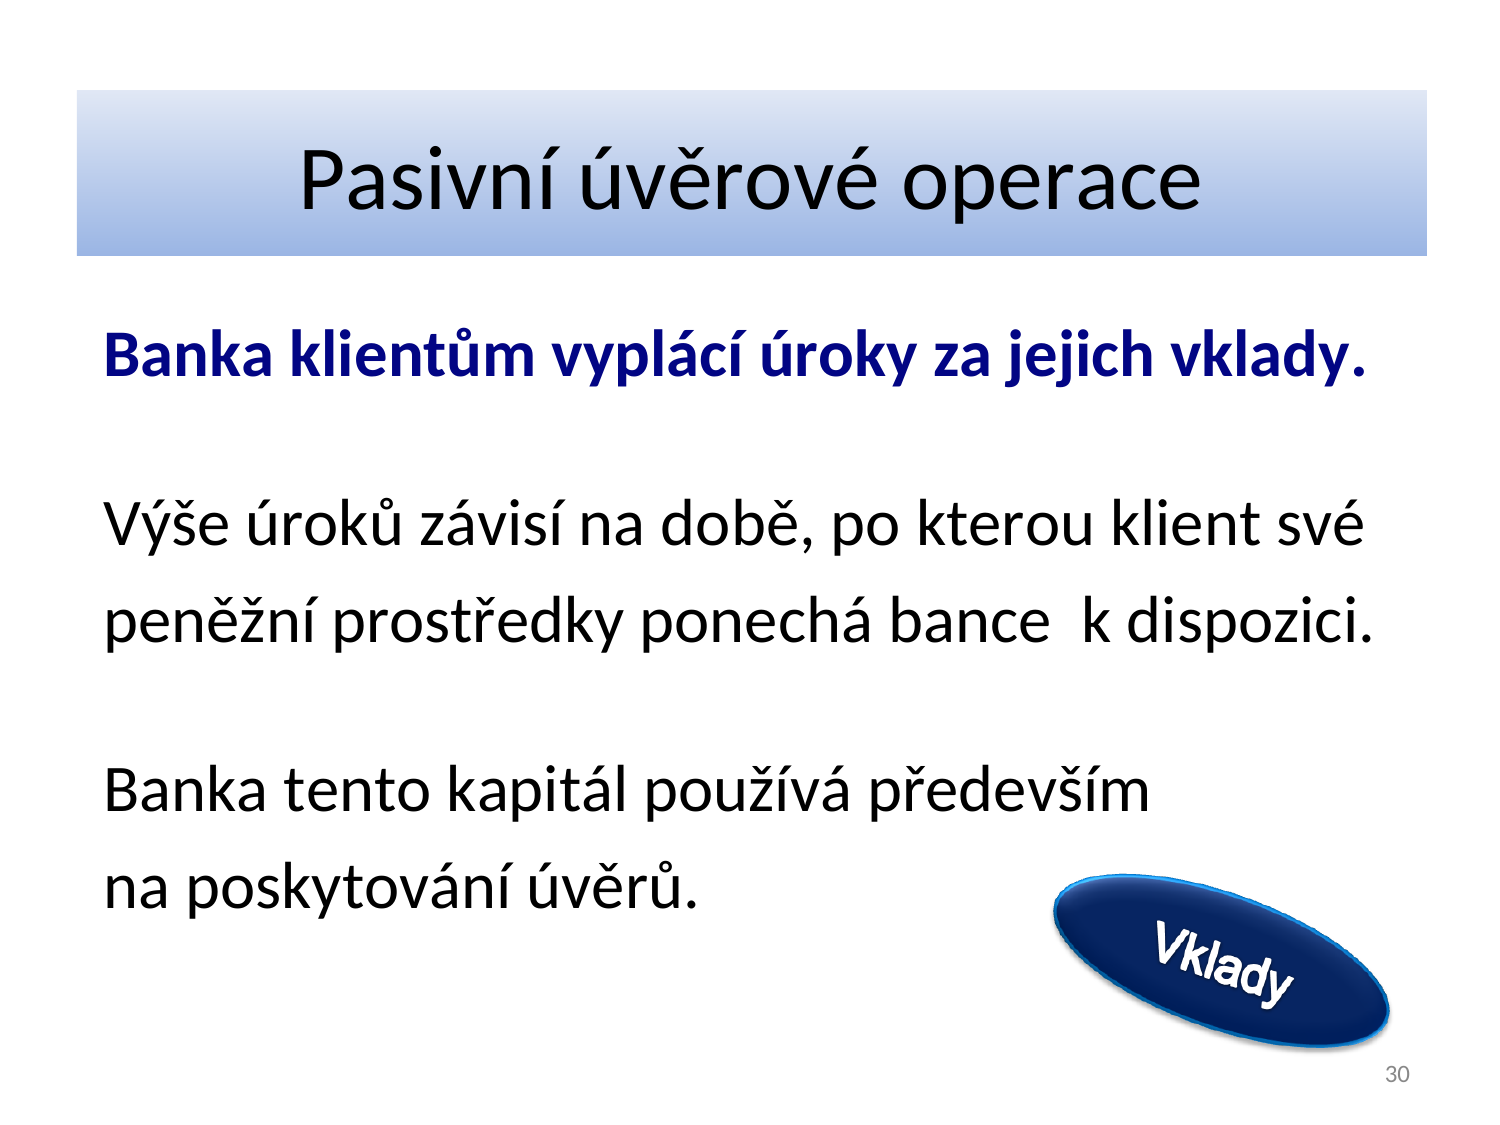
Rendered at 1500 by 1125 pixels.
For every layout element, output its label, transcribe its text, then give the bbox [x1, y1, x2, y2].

title Pasivní úvěrové operace [76, 90, 1427, 256]
picture [1045, 869, 1397, 1060]
text_box <číslo> [1074, 1042, 1426, 1103]
list Banka klientům vyplácí úroky za jejich vklady. Výše úroků závisí na době, po kterou klient své peněžní prostředky ponechá bance k dispozici. Banka tento kapitál používá především na poskytování úvěrů. [88, 302, 1439, 970]
